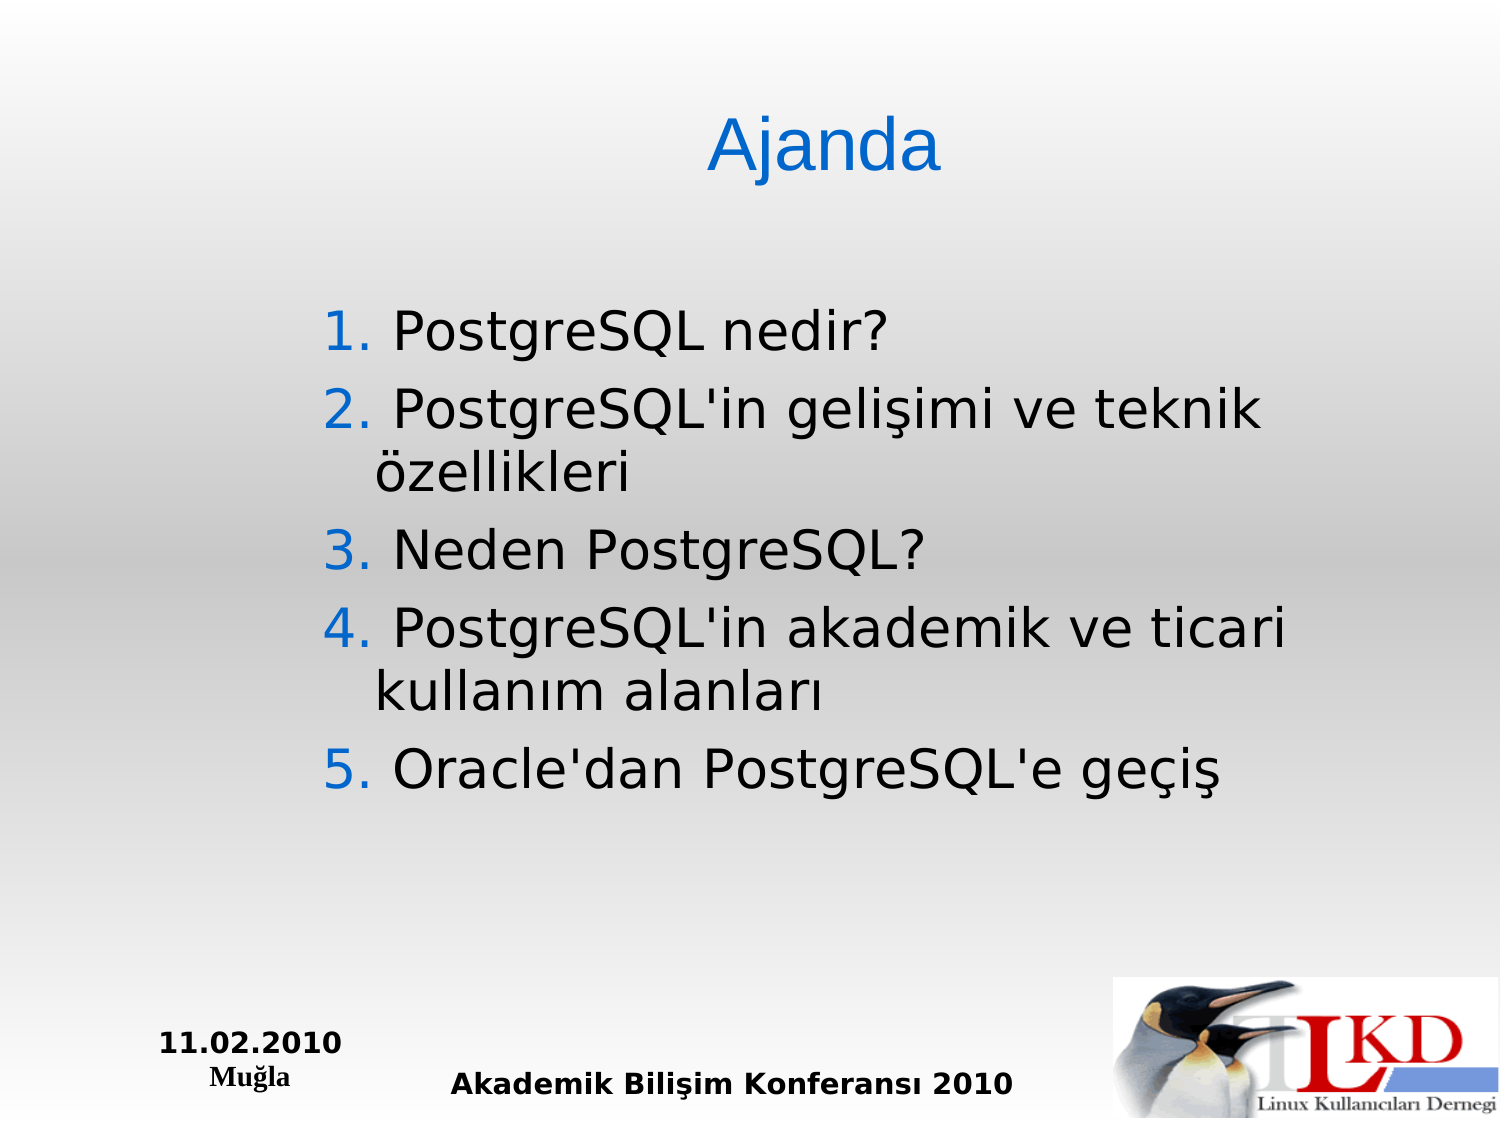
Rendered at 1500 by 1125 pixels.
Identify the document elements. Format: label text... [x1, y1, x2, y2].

list PostgreSQL nedir? PostgreSQL'in gelişimi ve teknik özellikleri Neden PostgreSQL? PostgreSQL'in akademik ve ticari kullanım alanları Oracle'dan PostgreSQL'e geçiş [224, 299, 1425, 975]
title Ajanda [224, 49, 1425, 238]
picture [1113, 977, 1499, 1118]
